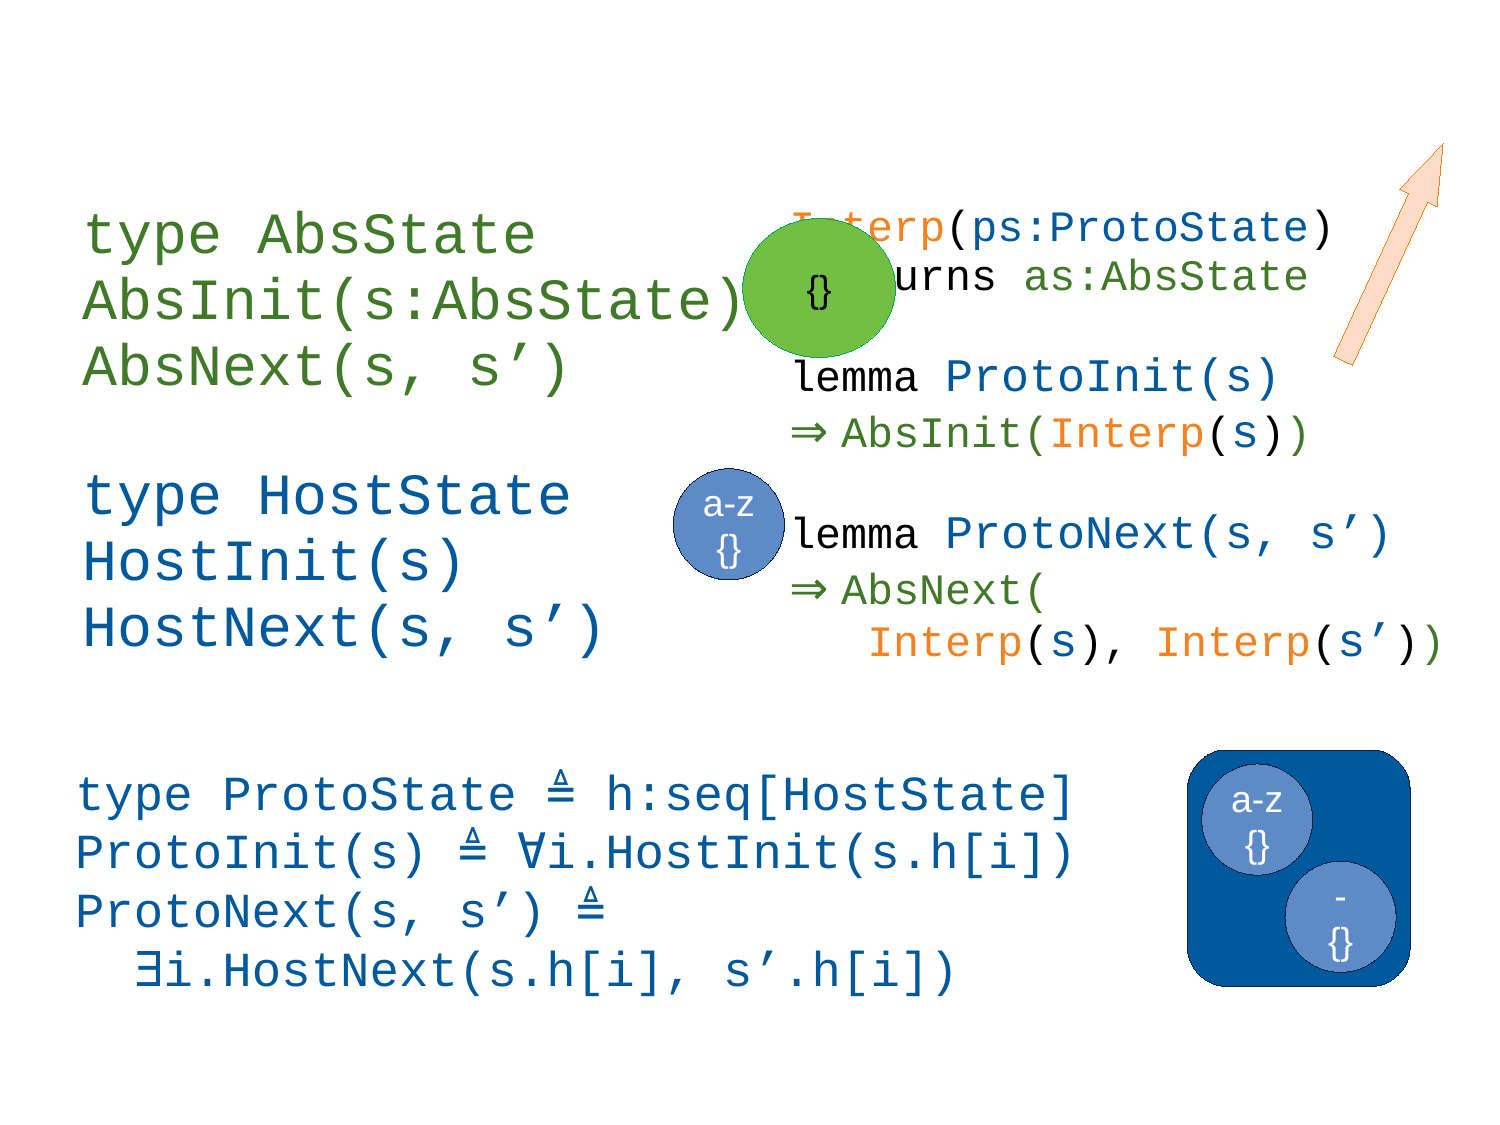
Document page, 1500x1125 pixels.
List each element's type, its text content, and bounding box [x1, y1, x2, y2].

text_box a-z {} [1201, 763, 1313, 876]
text_box - {} [1284, 861, 1397, 973]
text_box Interp(ps:ProtoState) returns as:AbsState lemma ProtoInit(s) ⇒ AbsInit(Interp(s)) lemma ProtoNext(s, s’) ⇒ AbsNext( Interp(s), Interp(s’)) [789, 205, 1463, 705]
text_box {} [742, 218, 896, 358]
text_box [1187, 750, 1411, 987]
text_box type HostState HostInit(s) HostNext(s, s’) [82, 466, 756, 705]
text_box type ProtoState ≜ h:seq[HostState] ProtoInit(s) ≜ ∀i.HostInit(s.h[i]) ProtoNext(s, s’) ≜ ∃i.HostNext(s.h[i], s’.h[i]) [75, 761, 1186, 1000]
text_box a-z {} [673, 468, 785, 580]
text_box [1333, 143, 1444, 366]
text_box type AbsState AbsInit(s:AbsState) AbsNext(s, s’) [82, 205, 756, 444]
